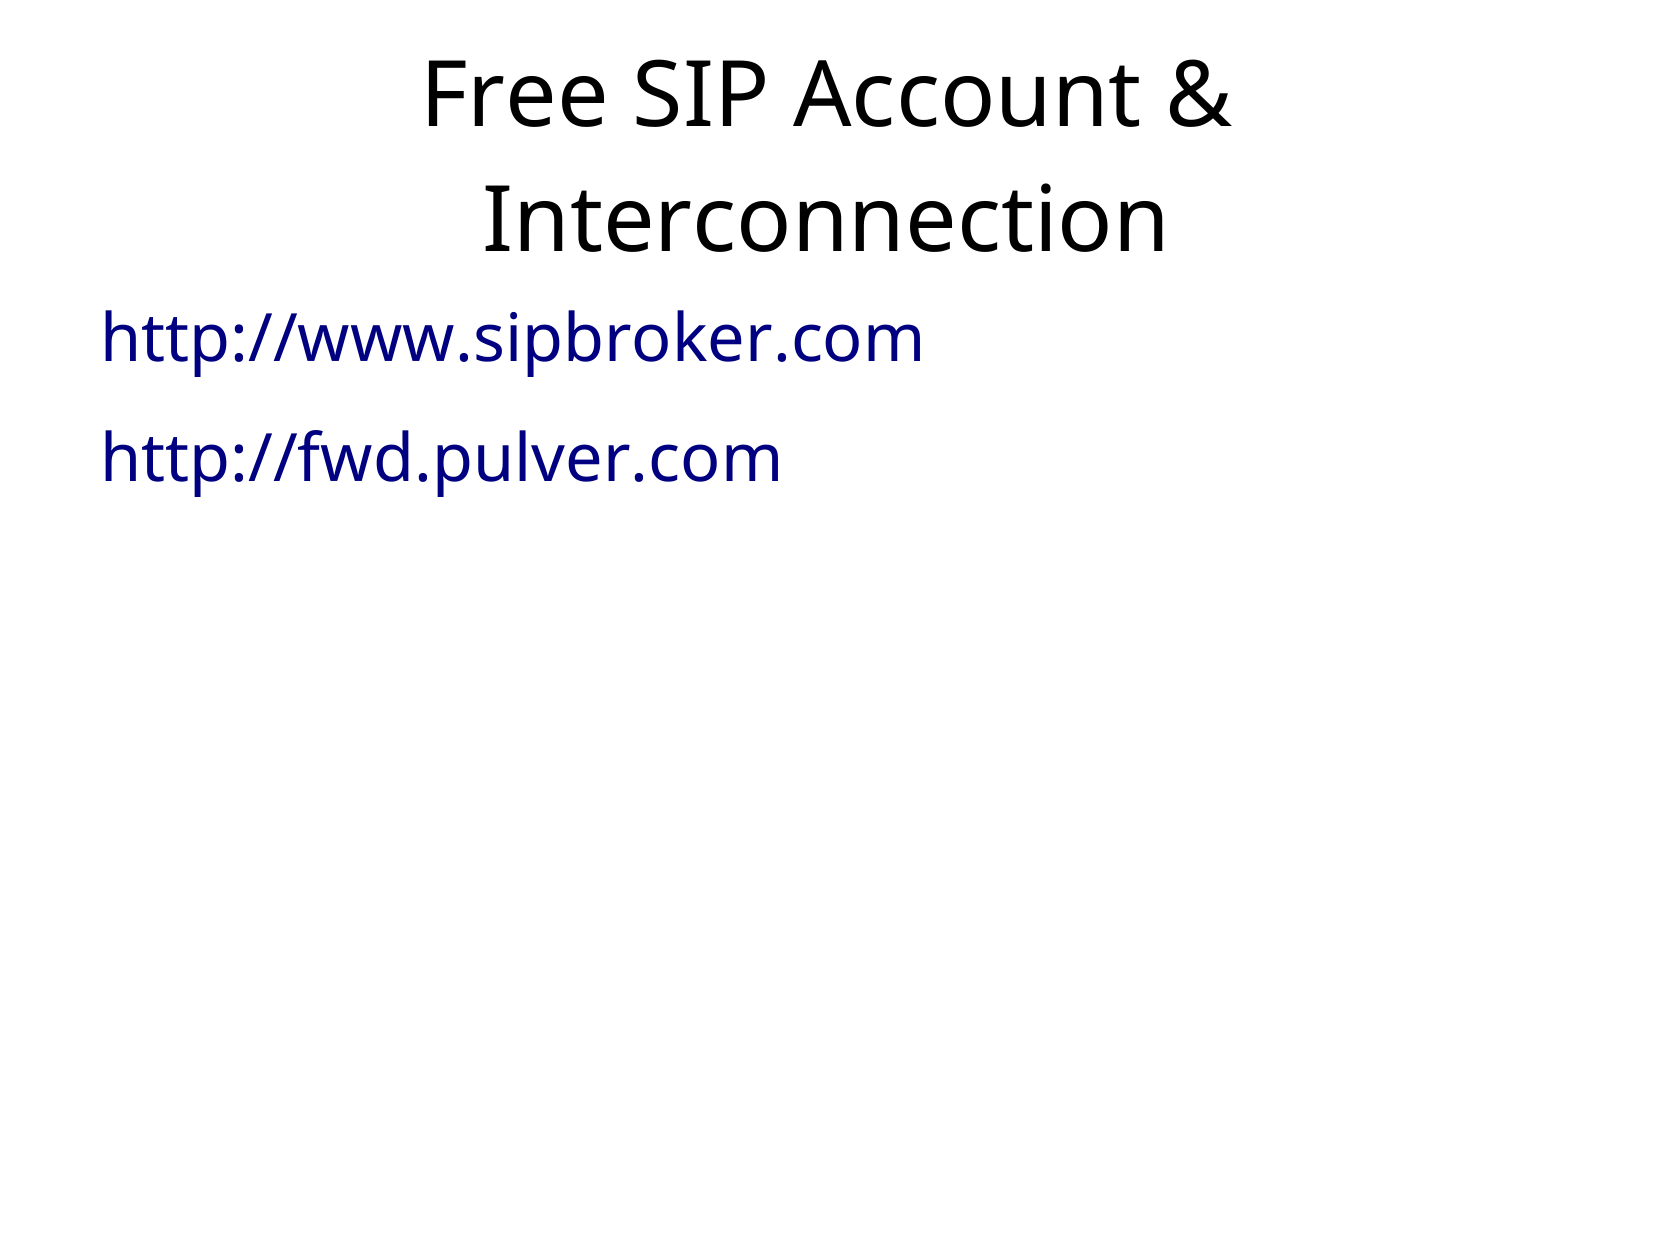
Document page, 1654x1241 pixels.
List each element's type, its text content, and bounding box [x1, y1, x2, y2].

list http://www.sipbroker.com http://fwd.pulver.com [82, 290, 1571, 1109]
title Free SIP Account & Interconnection [82, 49, 1571, 257]
